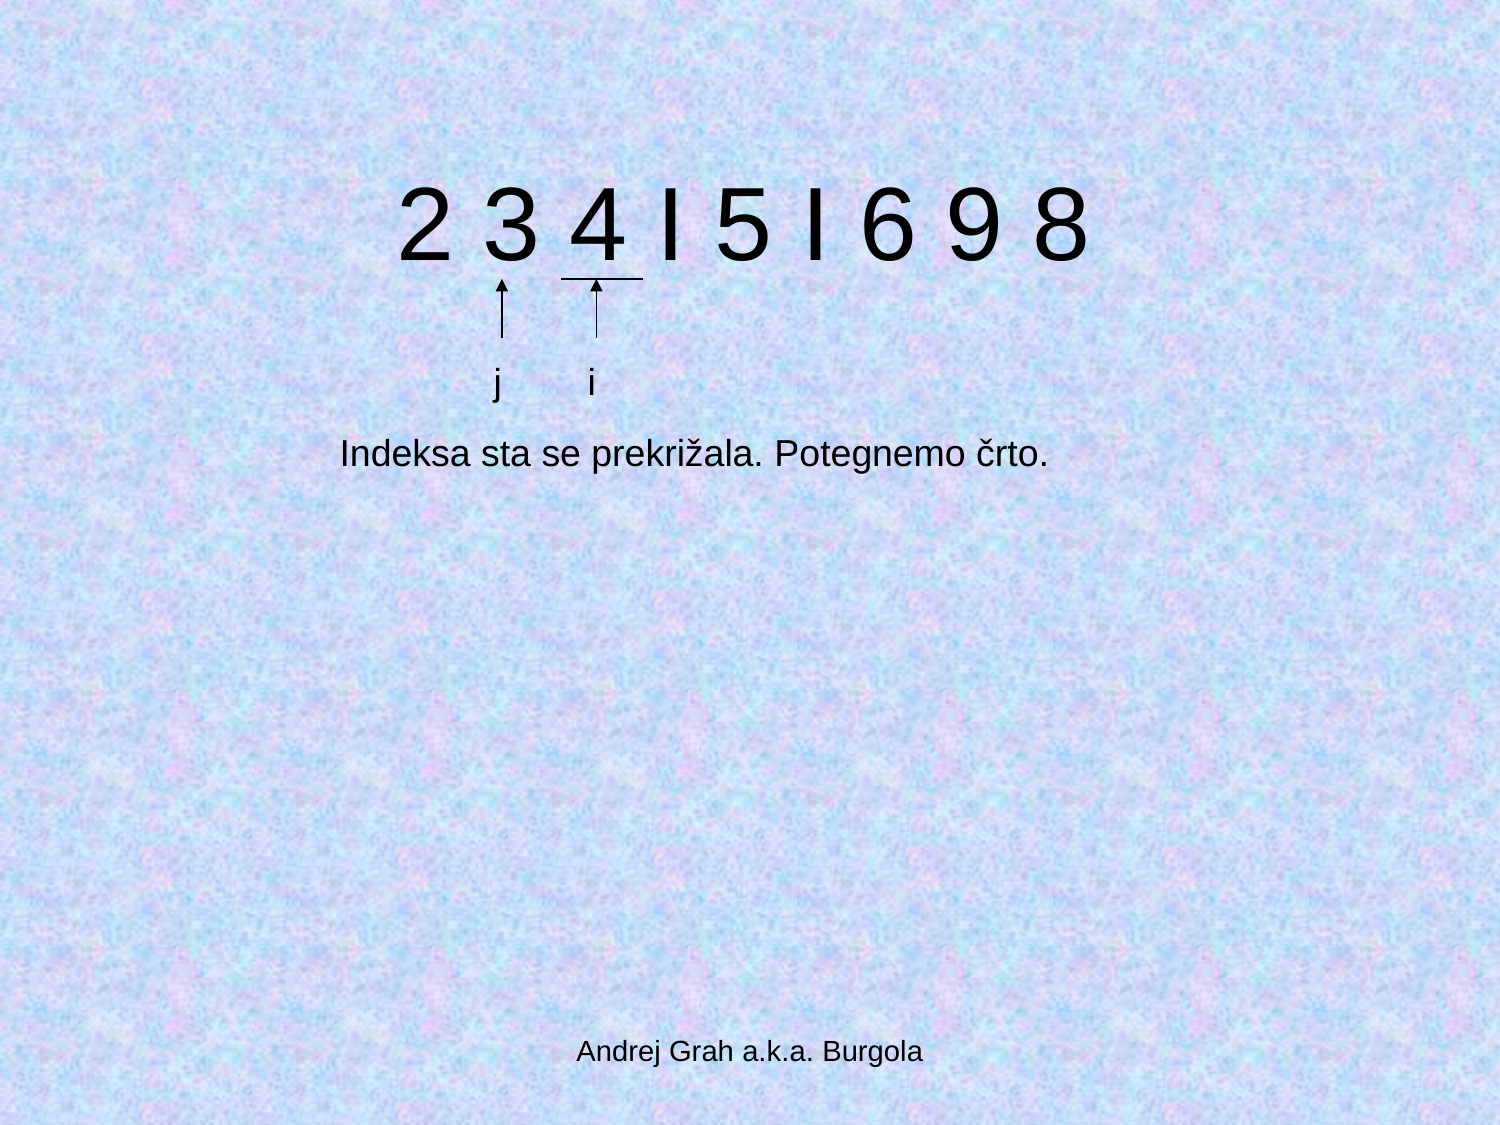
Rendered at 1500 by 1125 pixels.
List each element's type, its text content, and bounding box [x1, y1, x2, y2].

text_box Indeksa sta se prekrižala. Potegnemo črto. [324, 420, 1247, 482]
text_box Andrej Grah a.k.a. Burgola [512, 1024, 988, 1103]
text_box i [572, 349, 609, 411]
picture [0, 0, 1500, 1125]
text_box j [478, 349, 517, 411]
text_box 2 3 4 I 5 I 6 9 8 [159, 148, 1329, 290]
